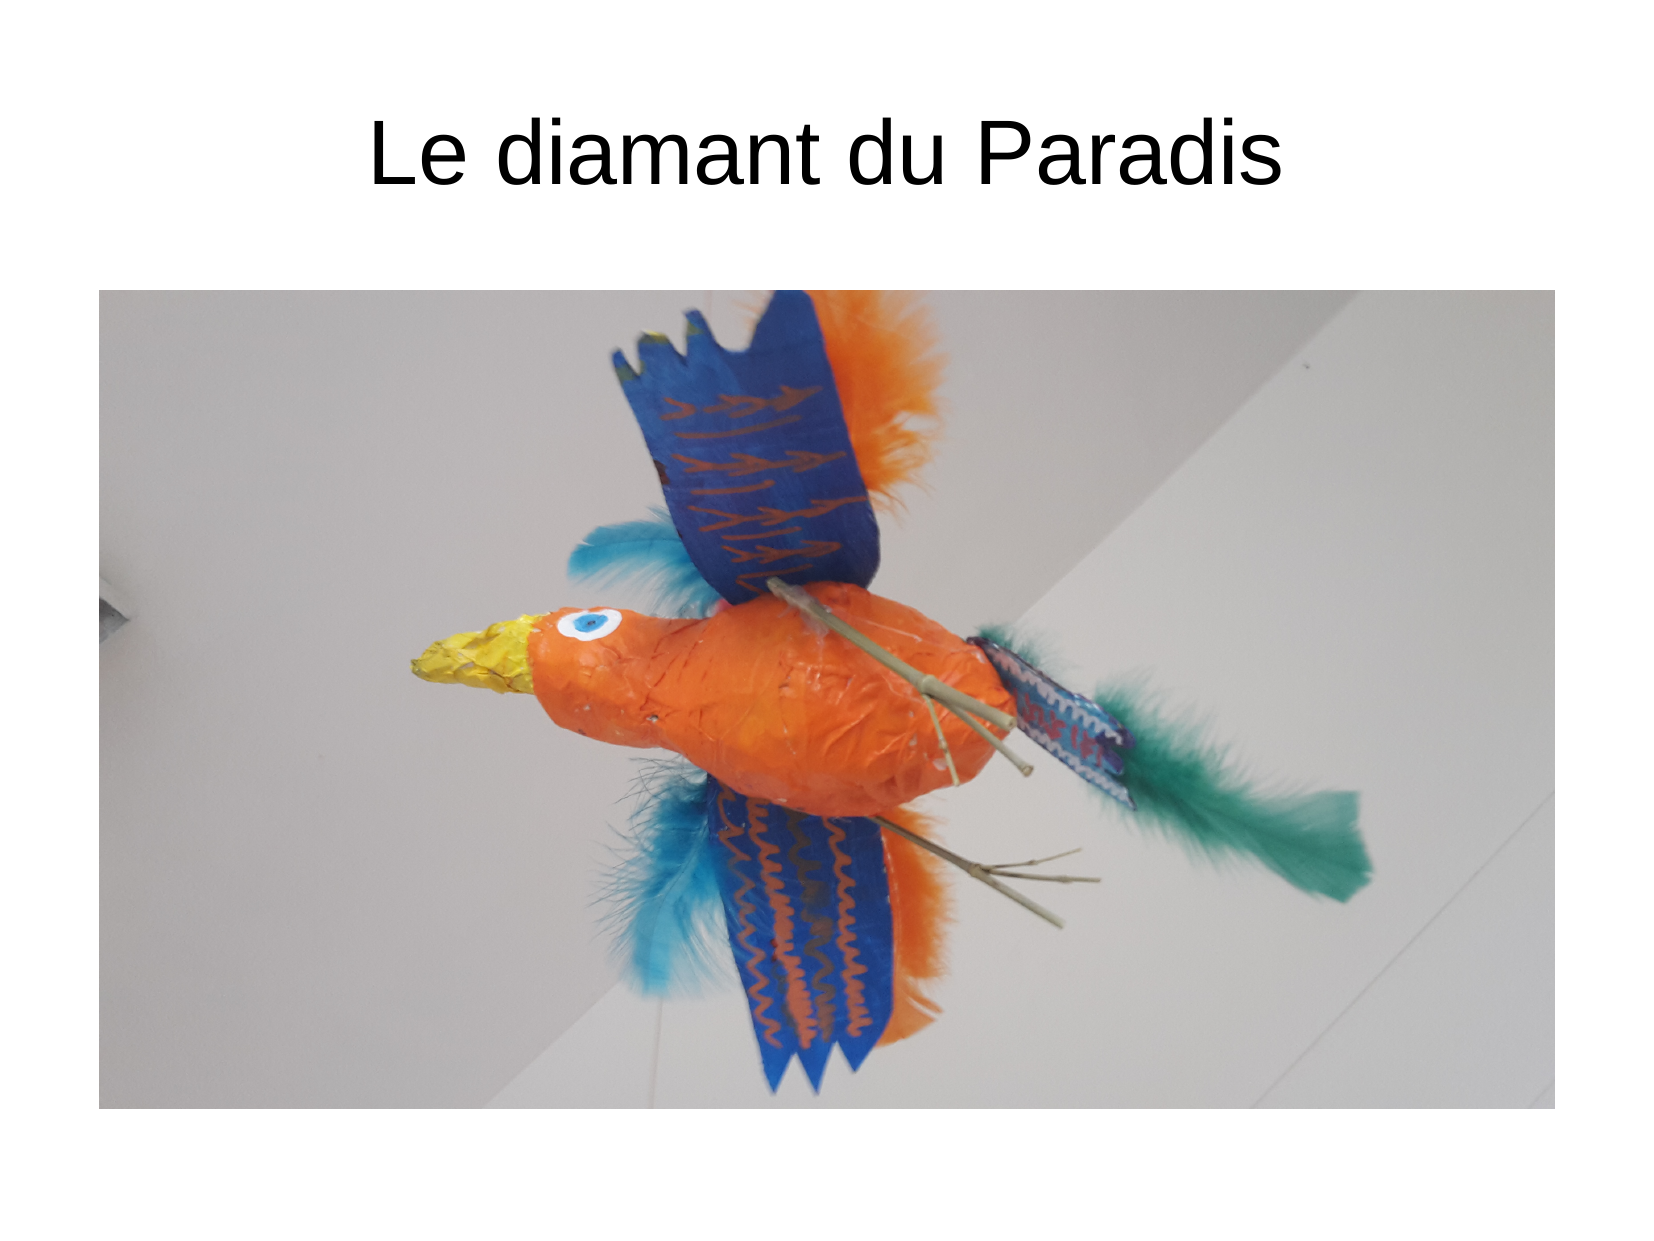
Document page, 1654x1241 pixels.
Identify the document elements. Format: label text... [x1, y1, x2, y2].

picture [99, 290, 1555, 1109]
title Le diamant du Paradis [82, 49, 1571, 257]
